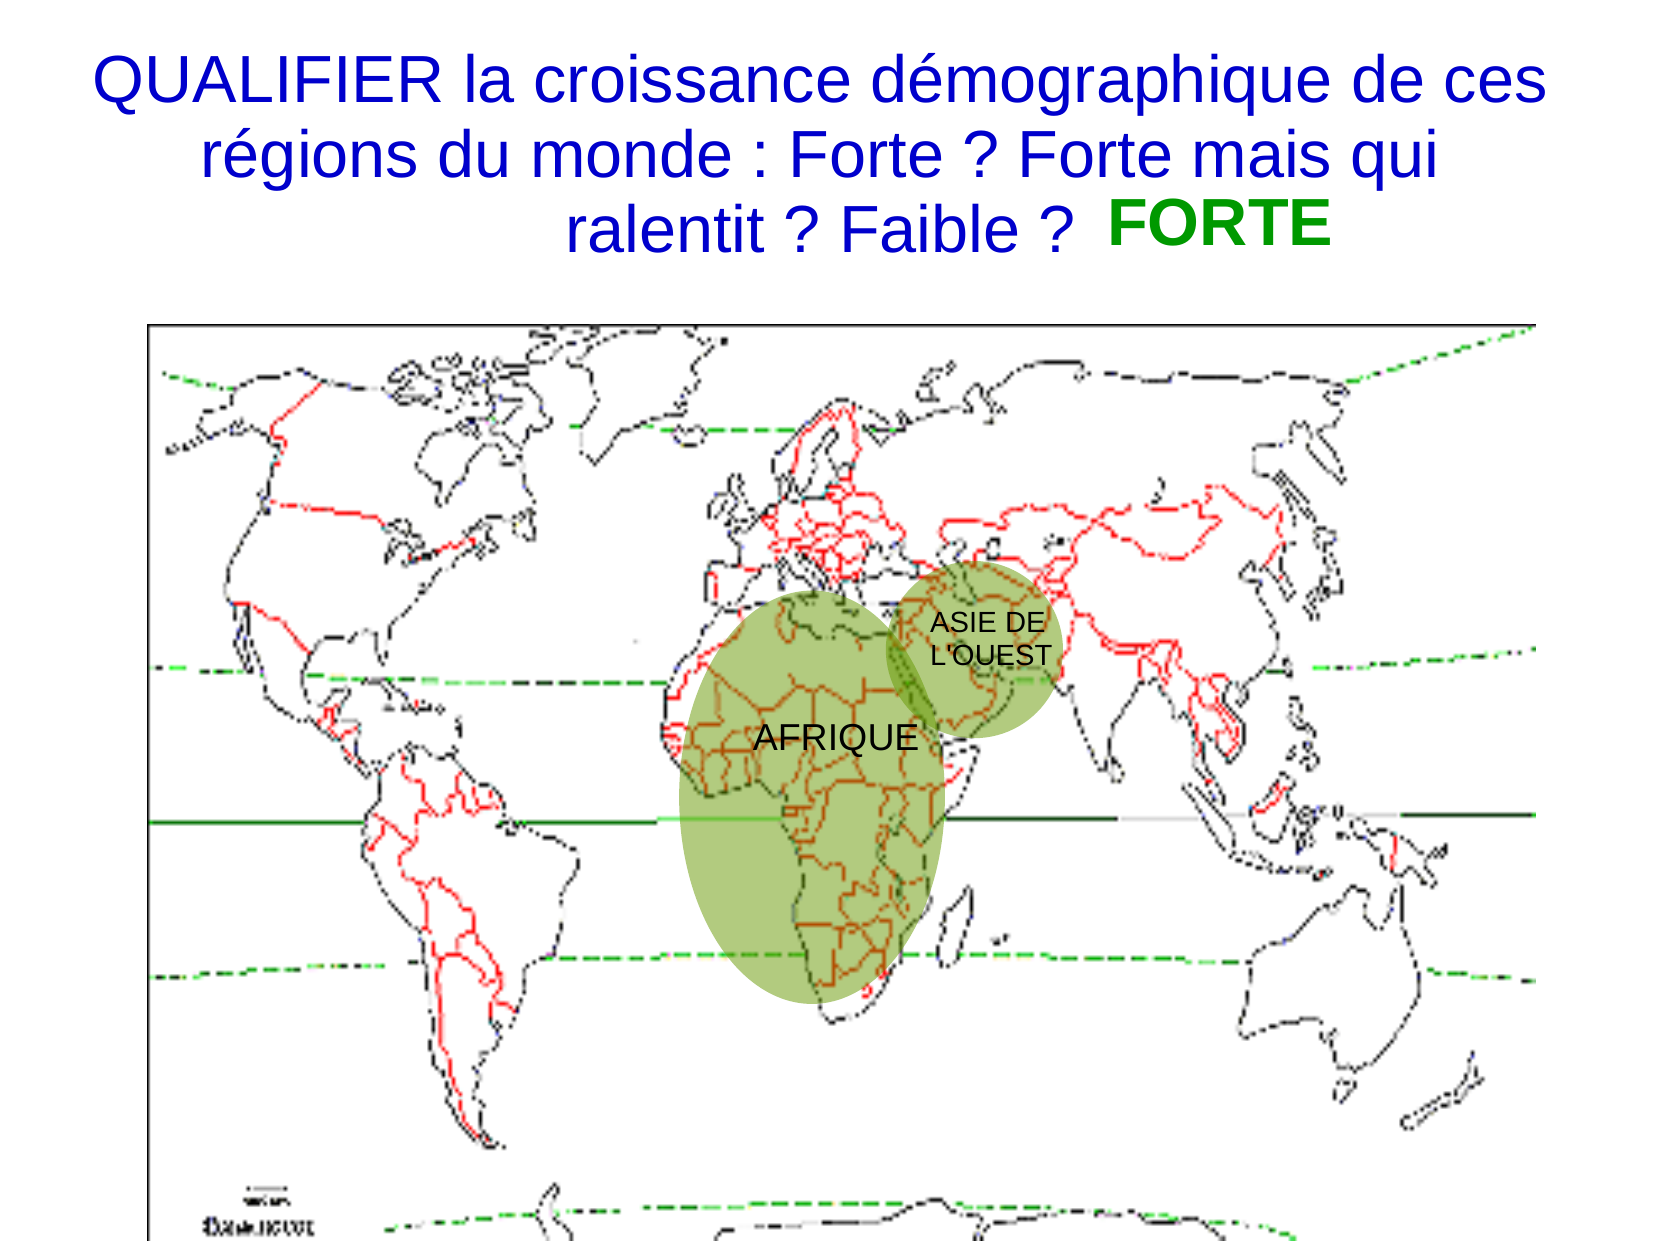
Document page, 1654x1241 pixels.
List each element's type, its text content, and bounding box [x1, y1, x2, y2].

text_box AFRIQUE [738, 708, 945, 766]
text_box ASIE DE L'OUEST [915, 598, 1123, 680]
picture [147, 370, 1536, 1241]
text_box [679, 561, 1058, 1004]
text_box FORTE [1092, 177, 1536, 267]
title QUALIFIER la croissance démographique de ces régions du monde : Forte ? Forte mais qui ralentit ? Faible ? [76, 42, 1565, 370]
